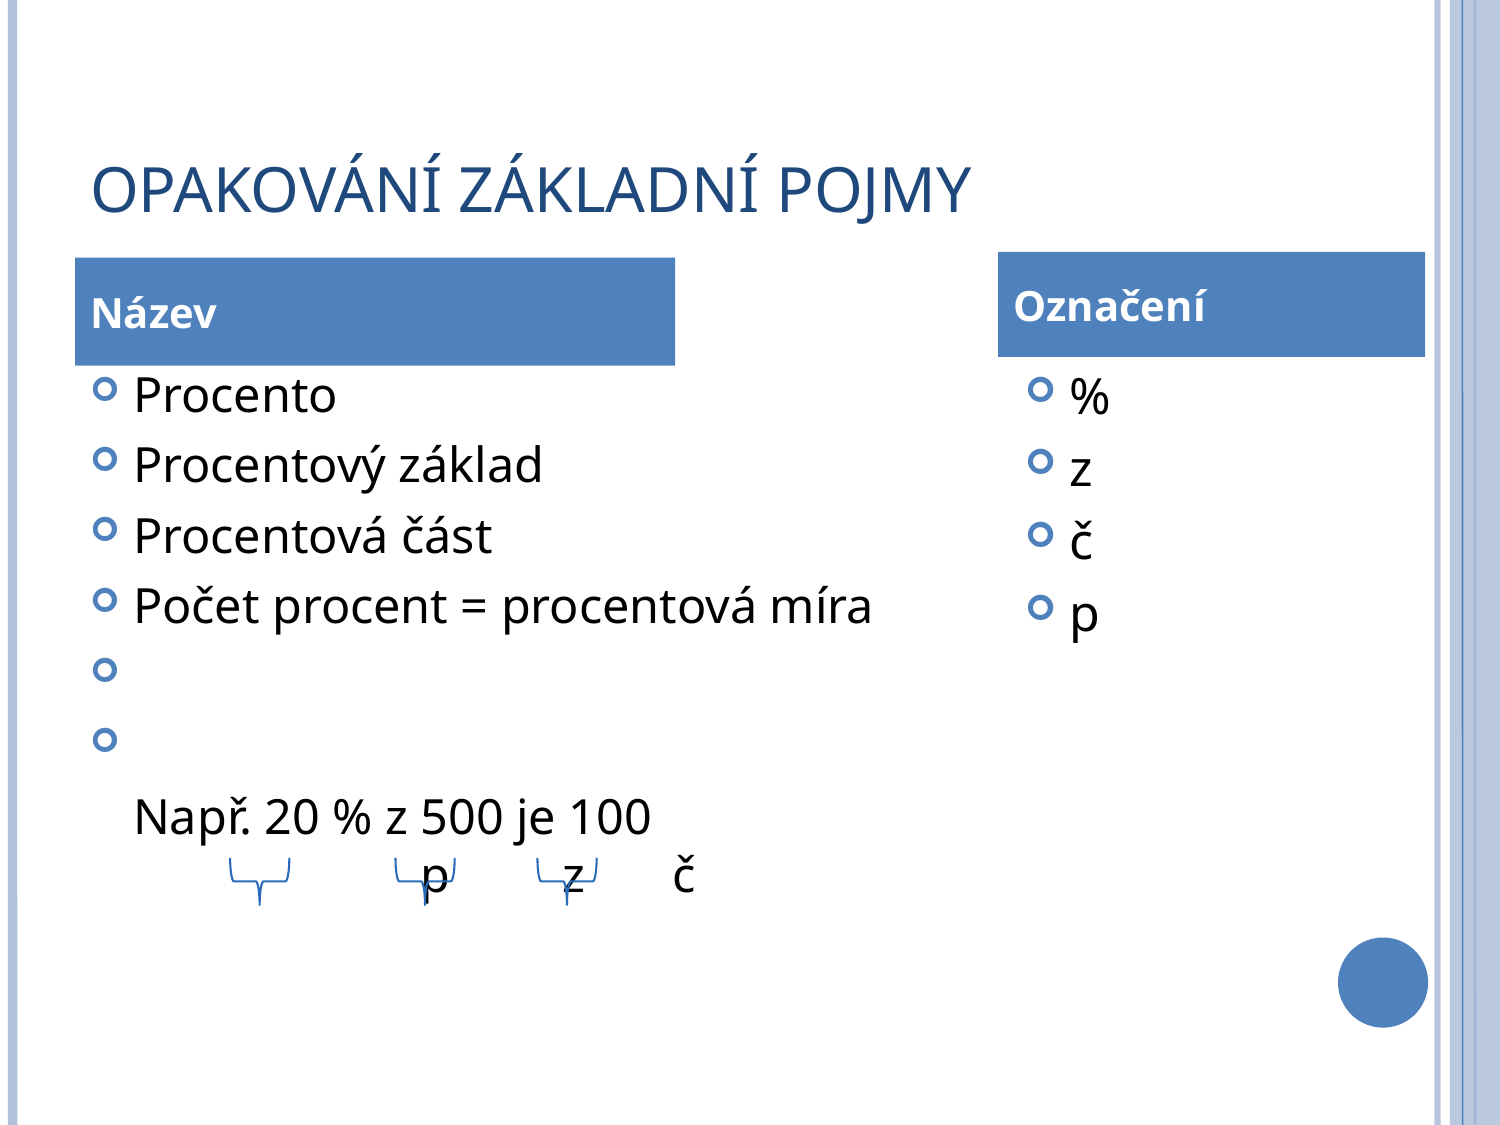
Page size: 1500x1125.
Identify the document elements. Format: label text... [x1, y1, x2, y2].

list Označení [998, 251, 1426, 357]
list Procento Procentový základ Procentová část Počet procent = procentová míra Např. 20 % z 500 je 100 p z č [75, 356, 892, 1012]
list Název [75, 257, 676, 366]
title OPAKOVÁNÍ základní pojmy [75, 44, 1313, 233]
list % z č p [1009, 357, 1426, 1005]
